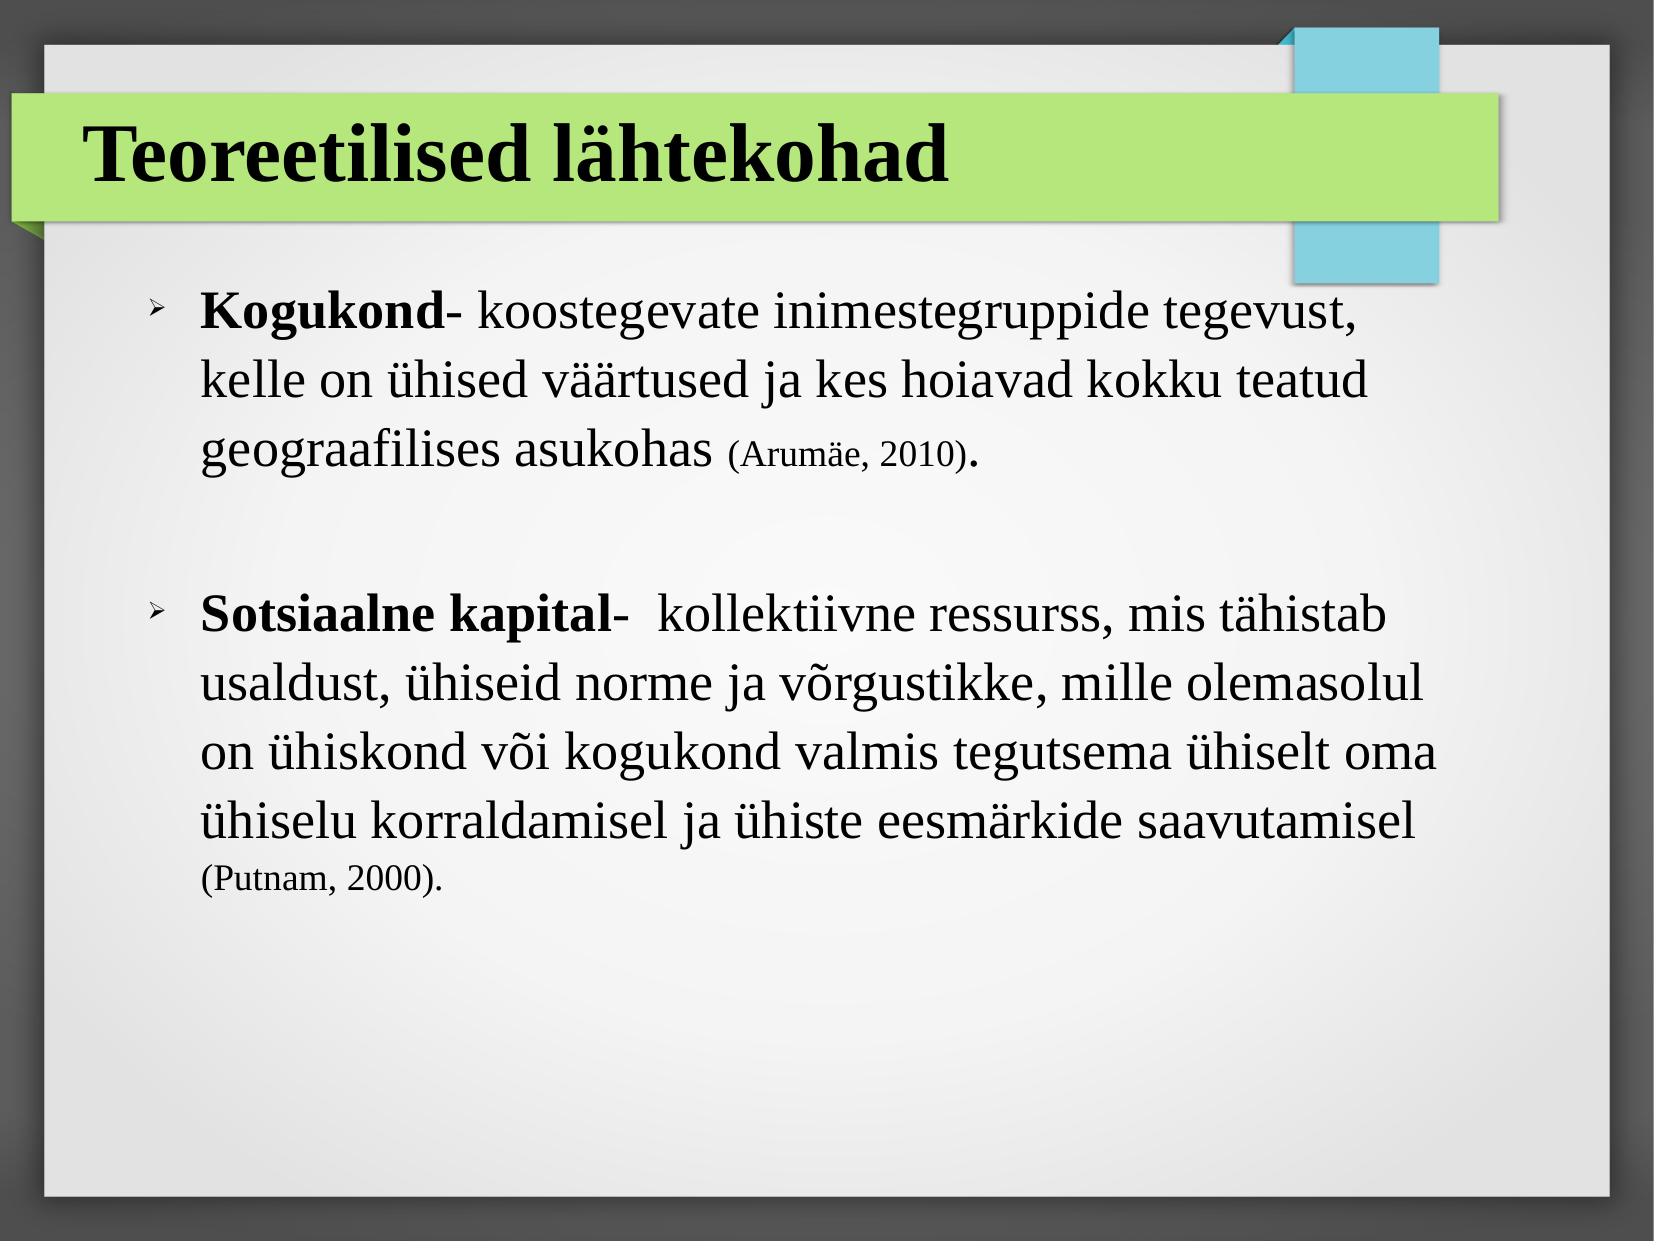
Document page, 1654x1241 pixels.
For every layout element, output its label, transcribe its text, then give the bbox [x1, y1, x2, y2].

title Teoreetilised lähtekohad [82, 94, 1264, 213]
list Kogukond- koostegevate inimestegruppide tegevust, kelle on ühised väärtused ja kes hoiavad kokku teatud geograafilises asukohas (Arumäe, 2010). Sotsiaalne kapital- kollektiivne ressurss, mis tähistab usaldust, ühiseid norme ja võrgustikke, mille olemasolul on ühiskond või kogukond valmis tegutsema ühiselt oma ühiselu korraldamisel ja ühiste eesmärkide saavutamisel (Putnam, 2000). [129, 271, 1465, 991]
picture [0, 0, 1654, 1241]
